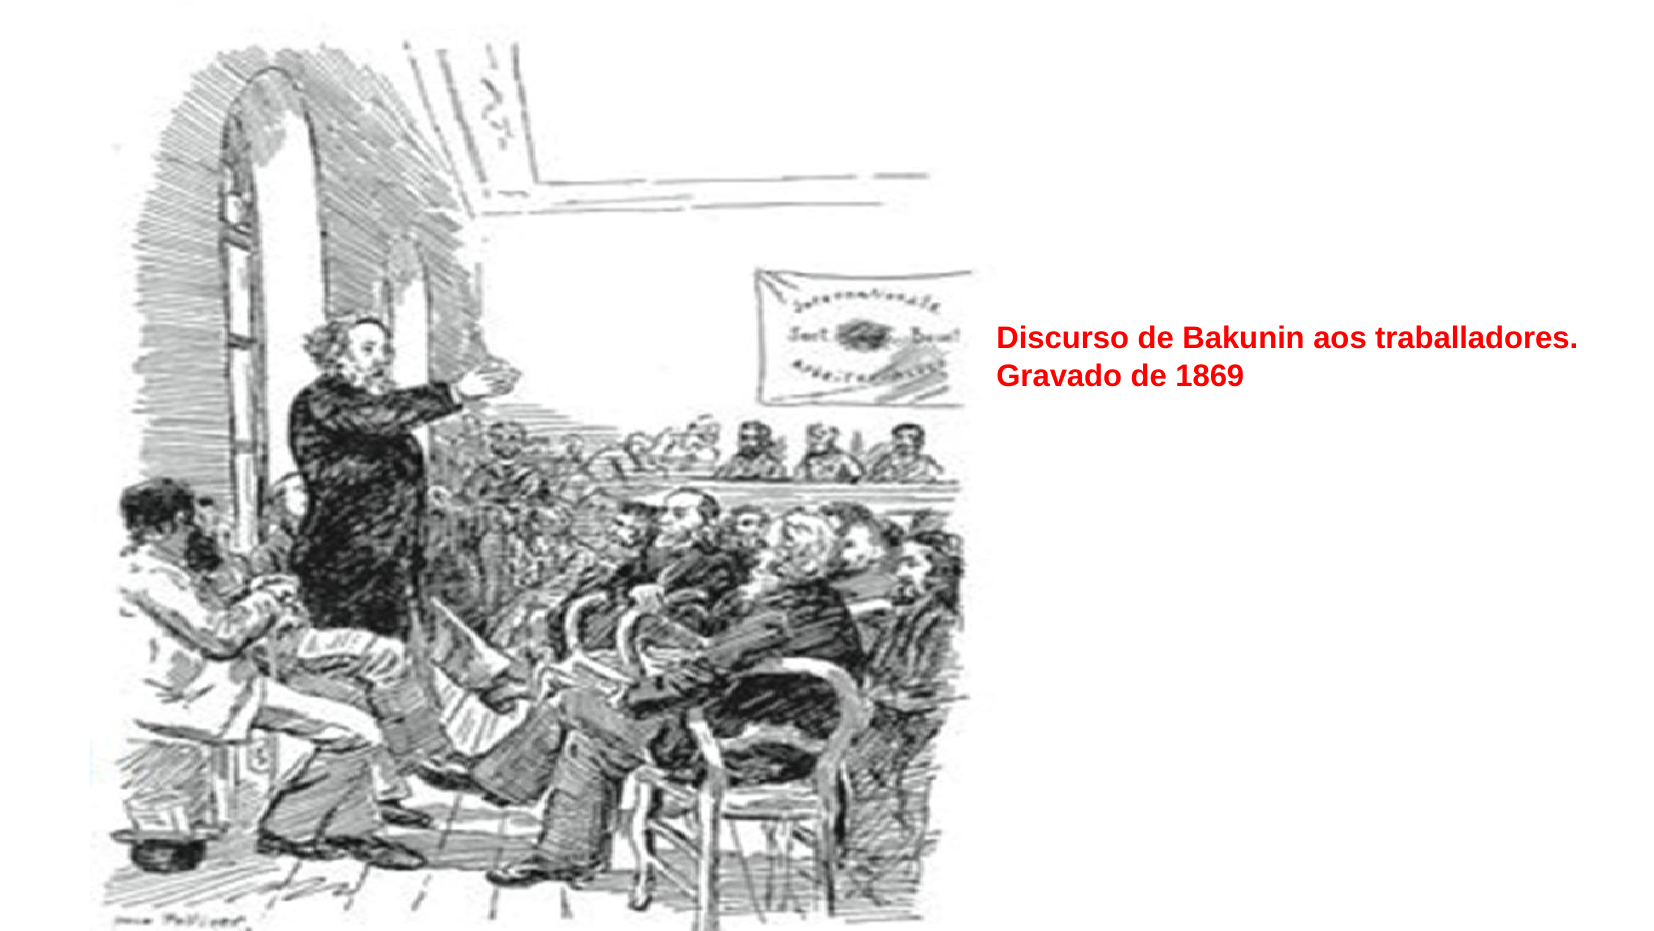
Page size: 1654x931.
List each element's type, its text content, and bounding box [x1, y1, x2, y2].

text_box Discurso de Bakunin aos traballadores. Gravado de 1869 [981, 309, 1654, 400]
picture [90, 0, 997, 931]
